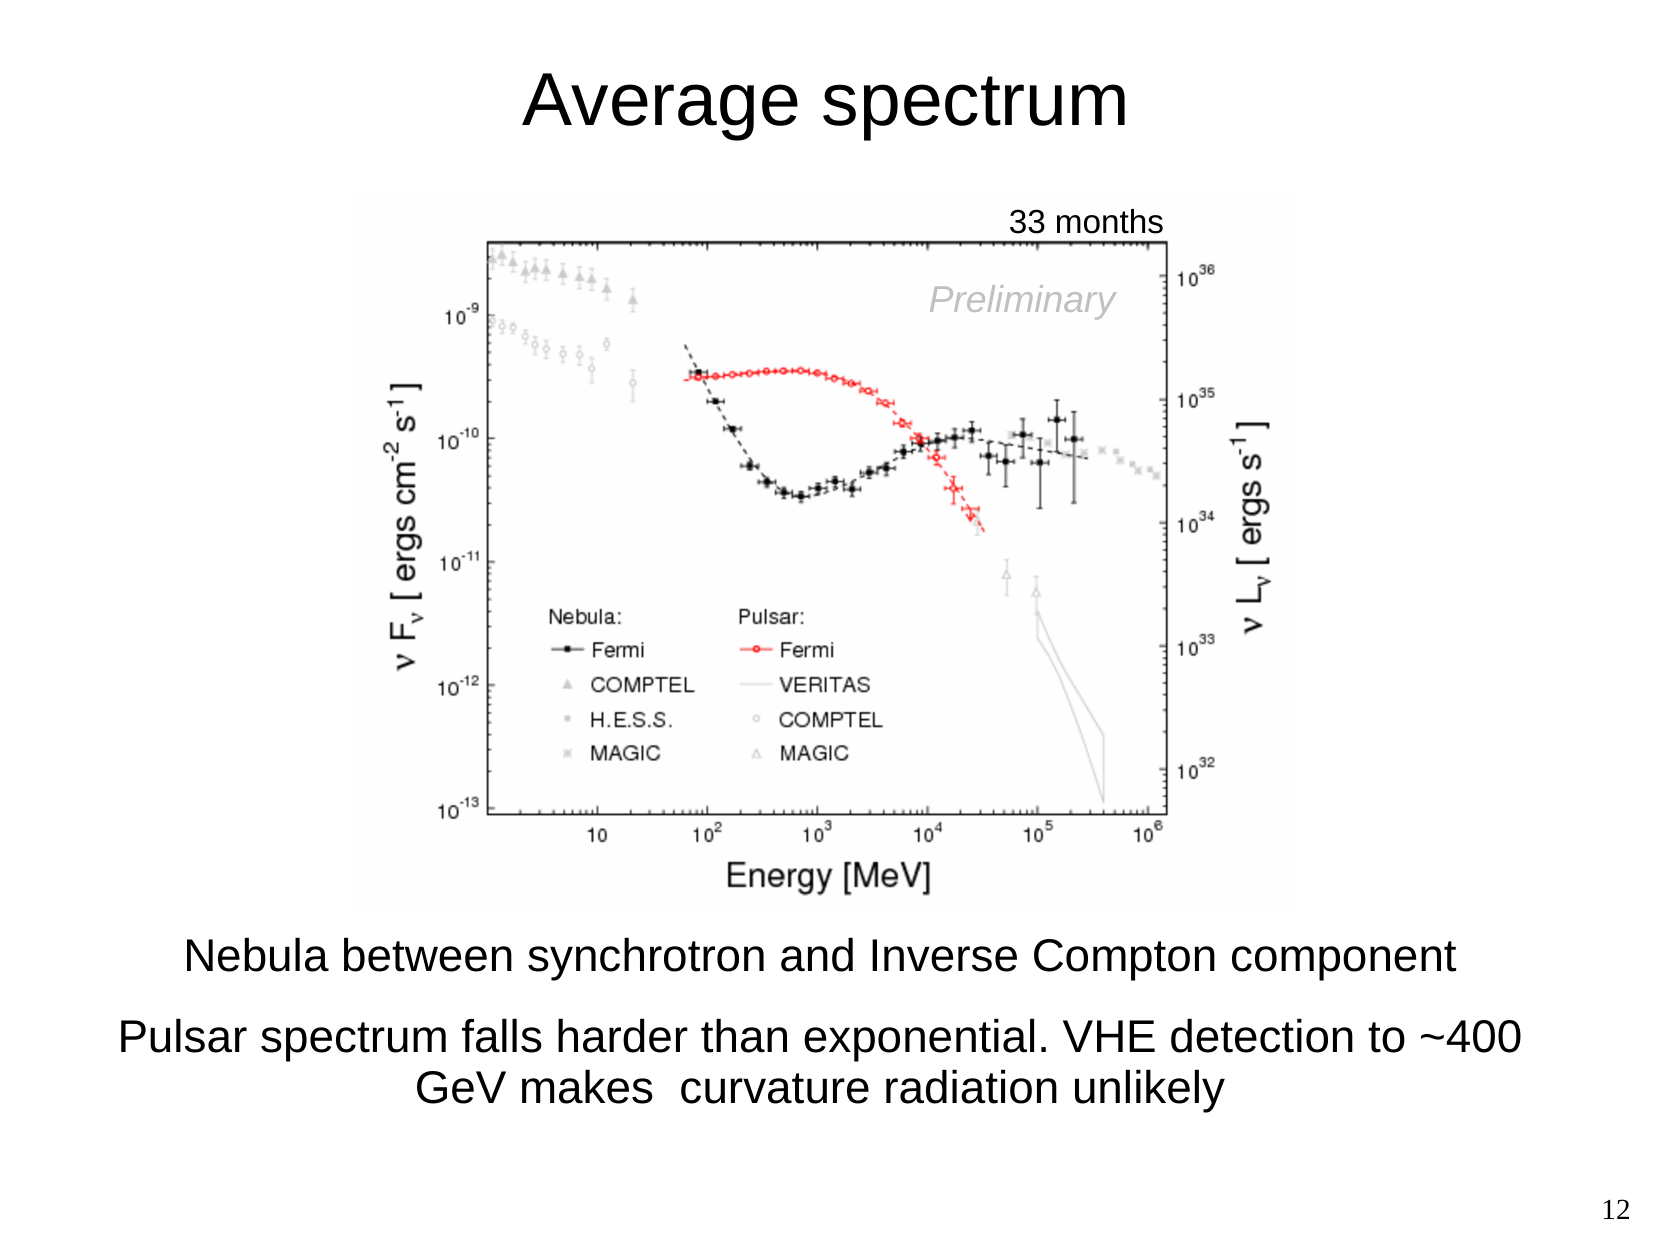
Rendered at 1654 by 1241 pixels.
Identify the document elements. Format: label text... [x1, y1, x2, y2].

text_box Preliminary [913, 270, 1131, 328]
picture [355, 191, 1299, 915]
title Average spectrum [82, 49, 1571, 151]
text_box 33 months [994, 196, 1180, 249]
list Nebula between synchrotron and Inverse Compton component Pulsar spectrum falls harder than exponential. VHE detection to ~400 GeV makes curvature radiation unlikely [77, 929, 1564, 1182]
